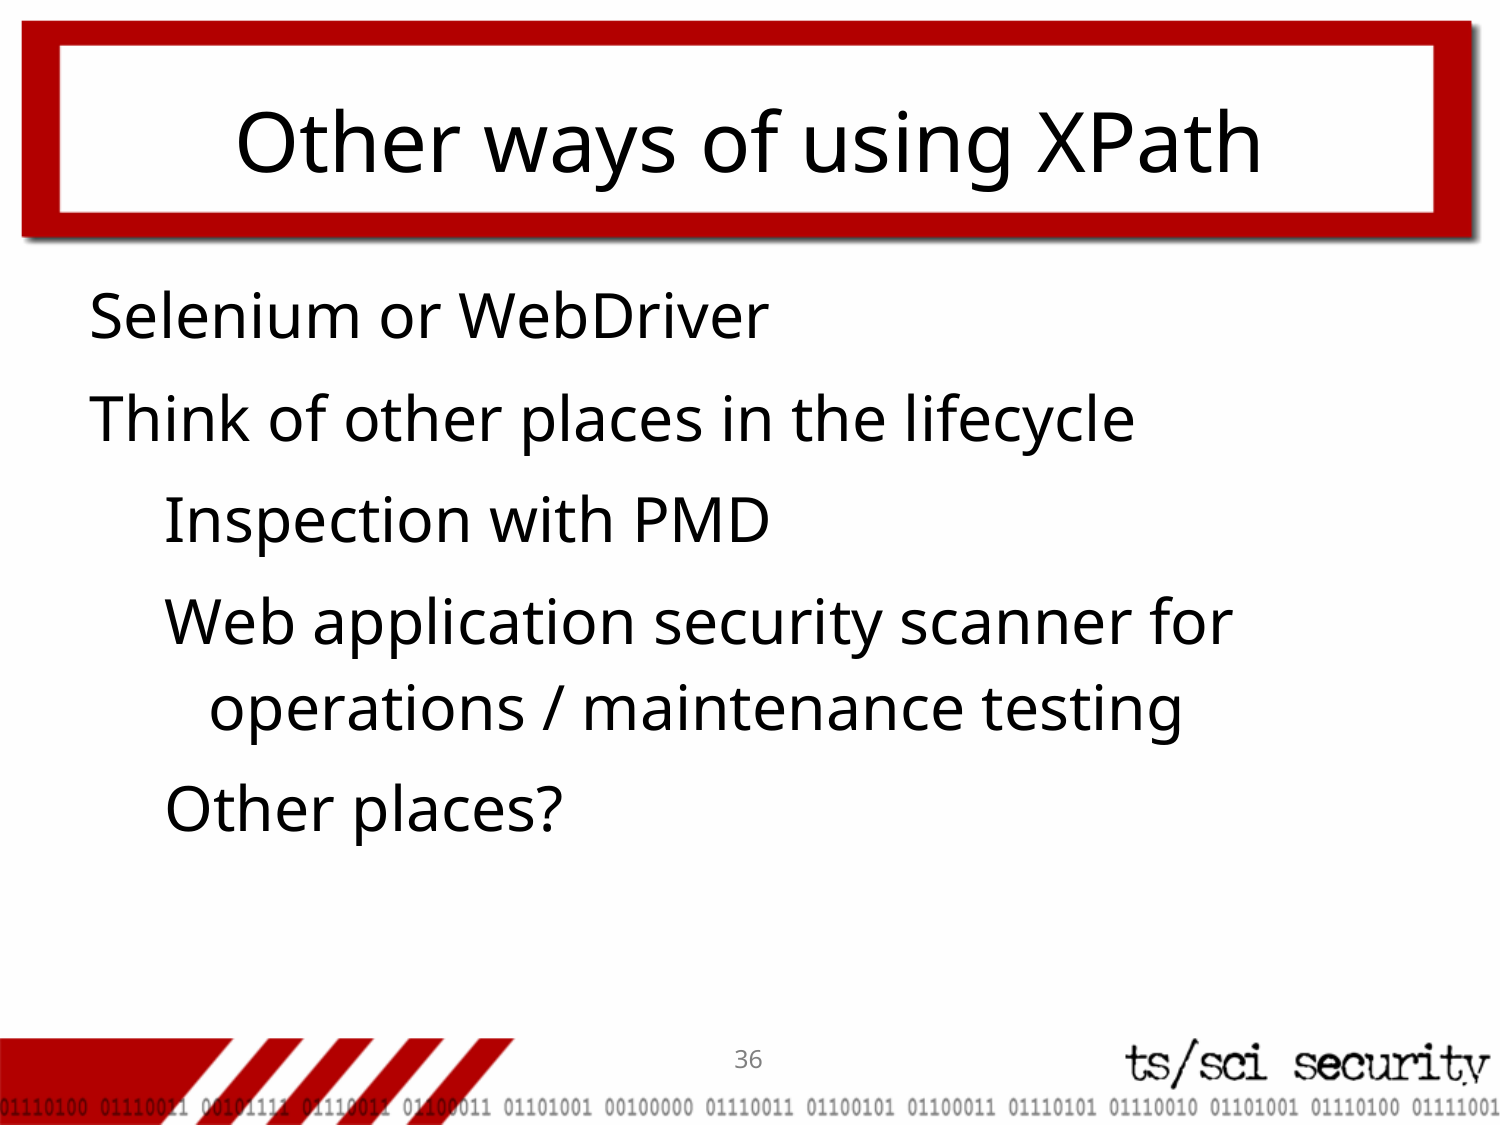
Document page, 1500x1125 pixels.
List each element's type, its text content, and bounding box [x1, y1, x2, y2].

title Other ways of using XPath [75, 45, 1426, 233]
picture [0, 0, 1500, 1125]
list Selenium or WebDriver Think of other places in the lifecycle Inspection with PMD Web application security scanner for operations / maintenance testing Other places? [75, 262, 1426, 1006]
